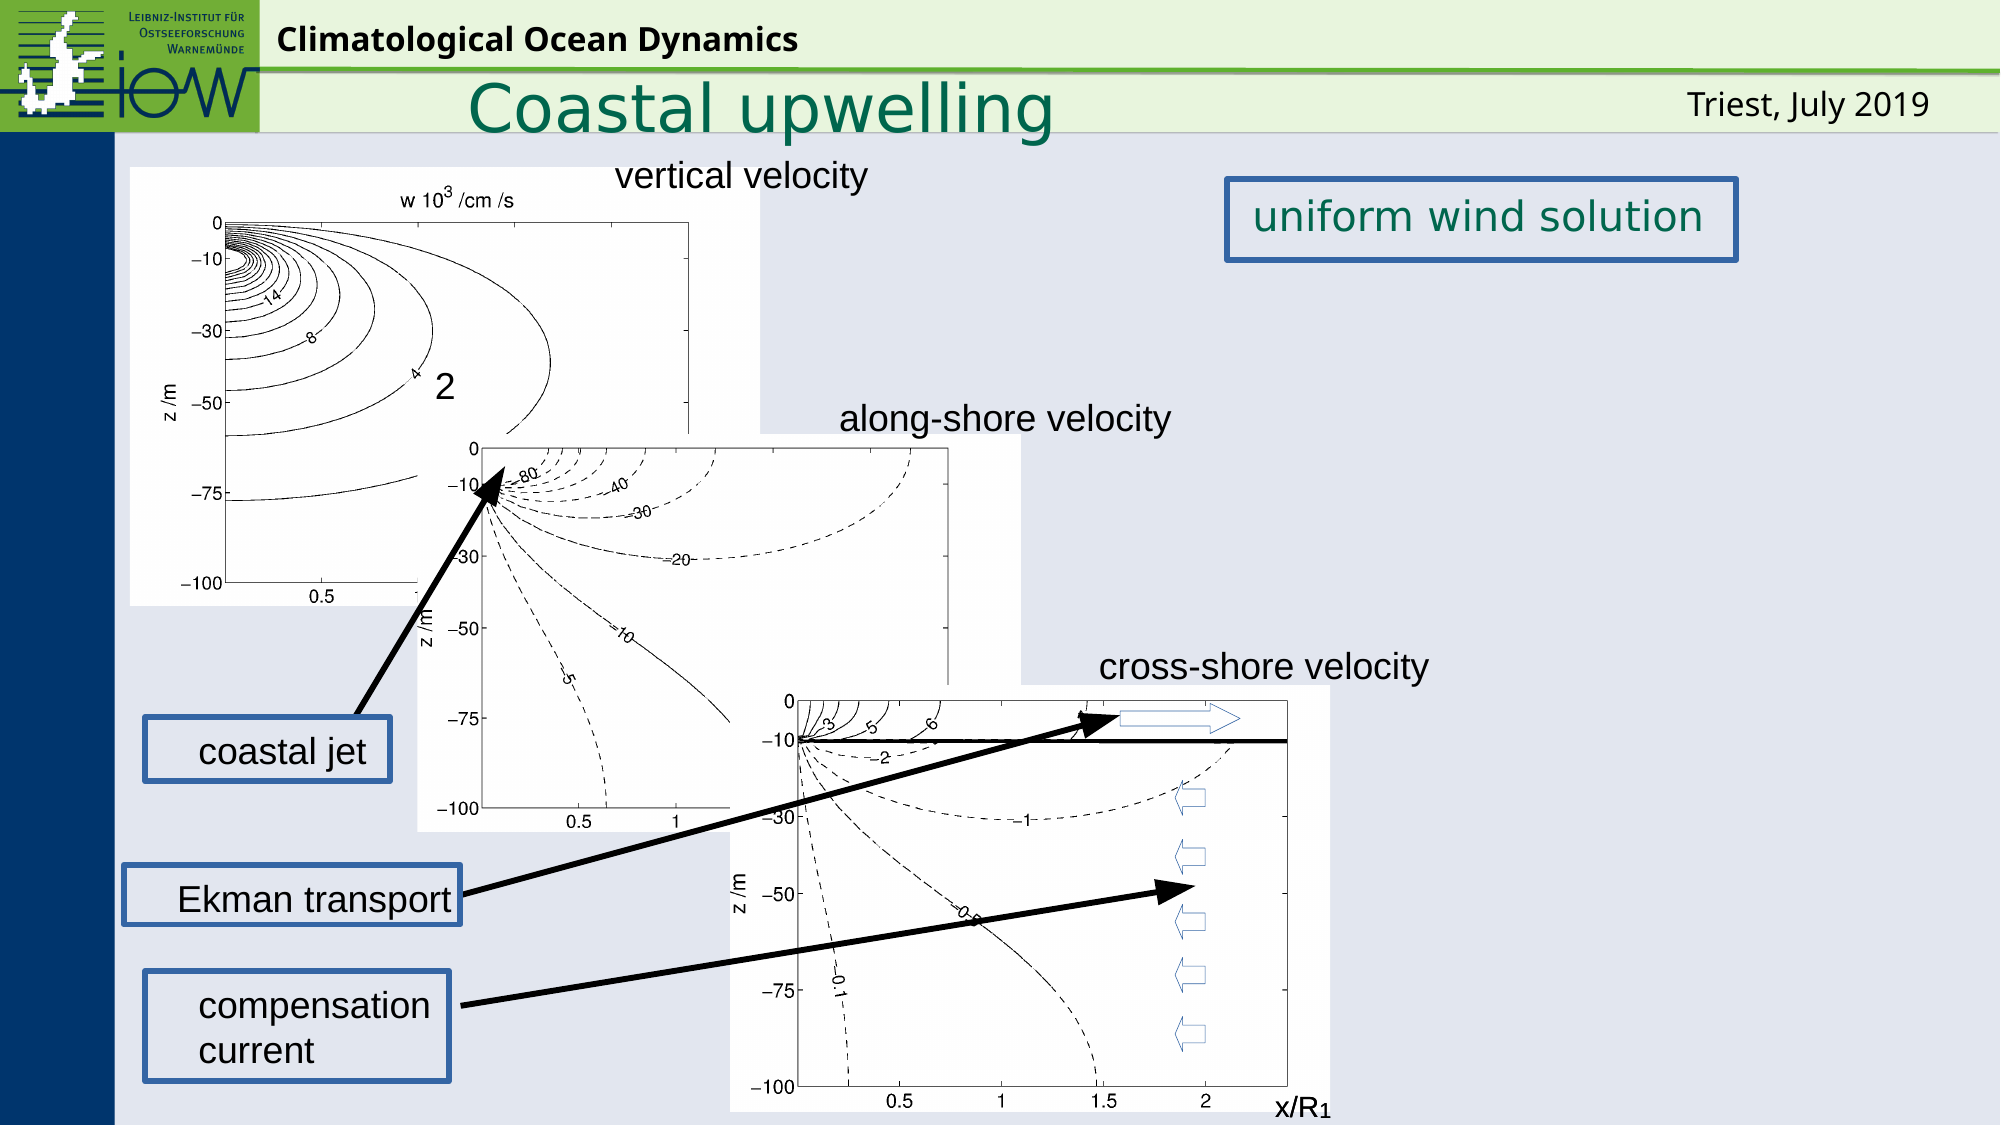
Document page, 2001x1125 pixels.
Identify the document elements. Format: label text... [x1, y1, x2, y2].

picture [1121, 705, 1238, 732]
text_box along-shore velocity [788, 386, 974, 447]
text_box coastal jet [145, 716, 390, 782]
text_box cross-shore velocity [1048, 634, 1234, 695]
picture [129, 167, 1331, 1112]
text_box compensation current [145, 970, 449, 1082]
text_box x/R1 [1303, 1099, 1314, 1107]
text_box Ekman transport [123, 864, 461, 925]
text_box uniform wind solution [1227, 179, 1737, 260]
text_box vertical velocity [564, 144, 749, 205]
text_box x/R1 [1225, 1081, 1315, 1125]
picture [749, 167, 761, 185]
picture [0, 10, 260, 118]
text_box Coastal upwelling [83, 58, 1434, 164]
